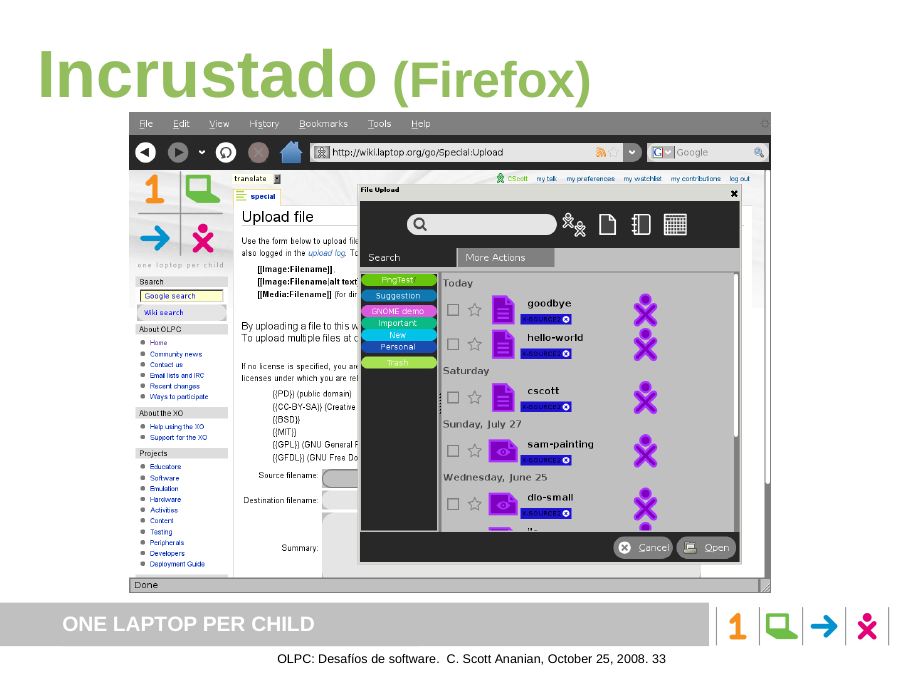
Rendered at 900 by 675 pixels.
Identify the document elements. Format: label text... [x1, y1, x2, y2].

title Incrustado (Firefox) [37, 37, 856, 211]
picture [129, 112, 771, 593]
picture [709, 598, 898, 655]
